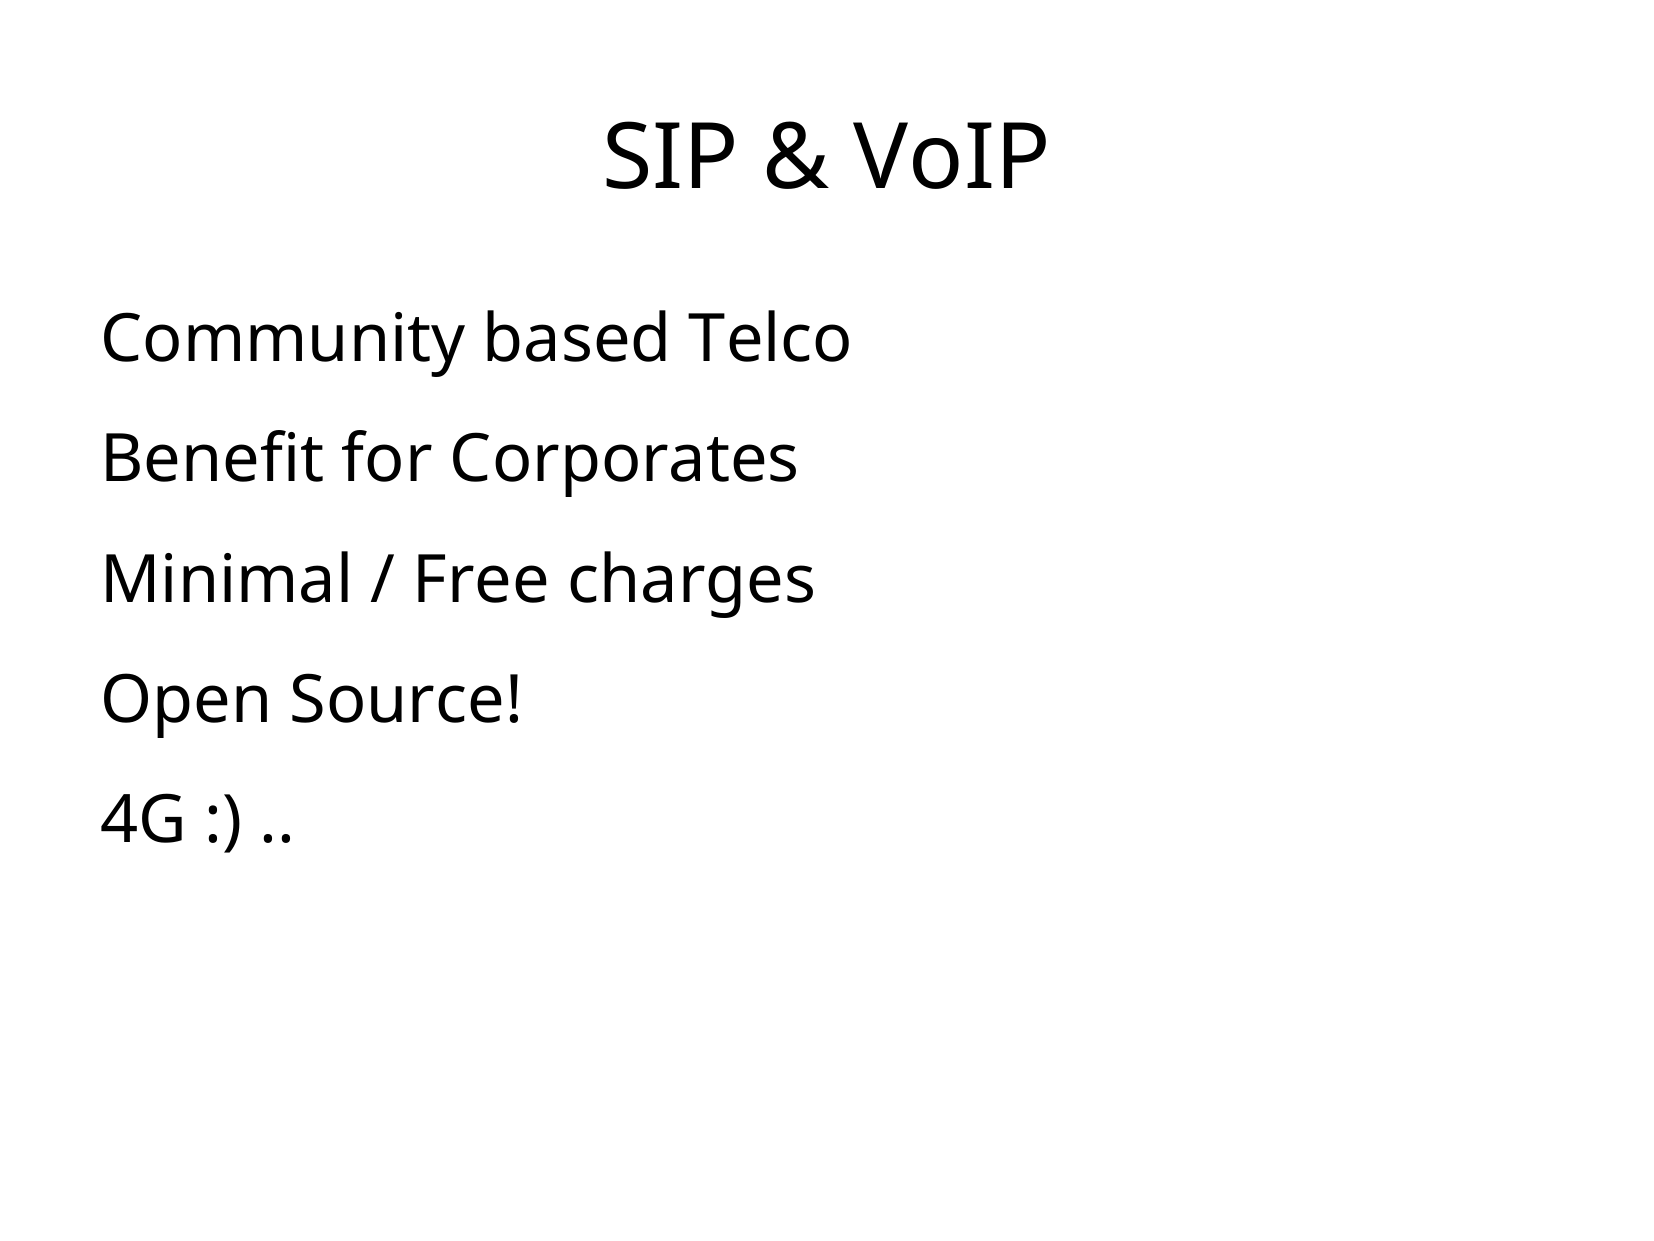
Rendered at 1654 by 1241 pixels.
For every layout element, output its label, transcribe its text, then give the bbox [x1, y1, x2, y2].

title SIP & VoIP [82, 49, 1571, 257]
list Community based Telco Benefit for Corporates Minimal / Free charges Open Source! 4G :) .. [82, 290, 1571, 1109]
